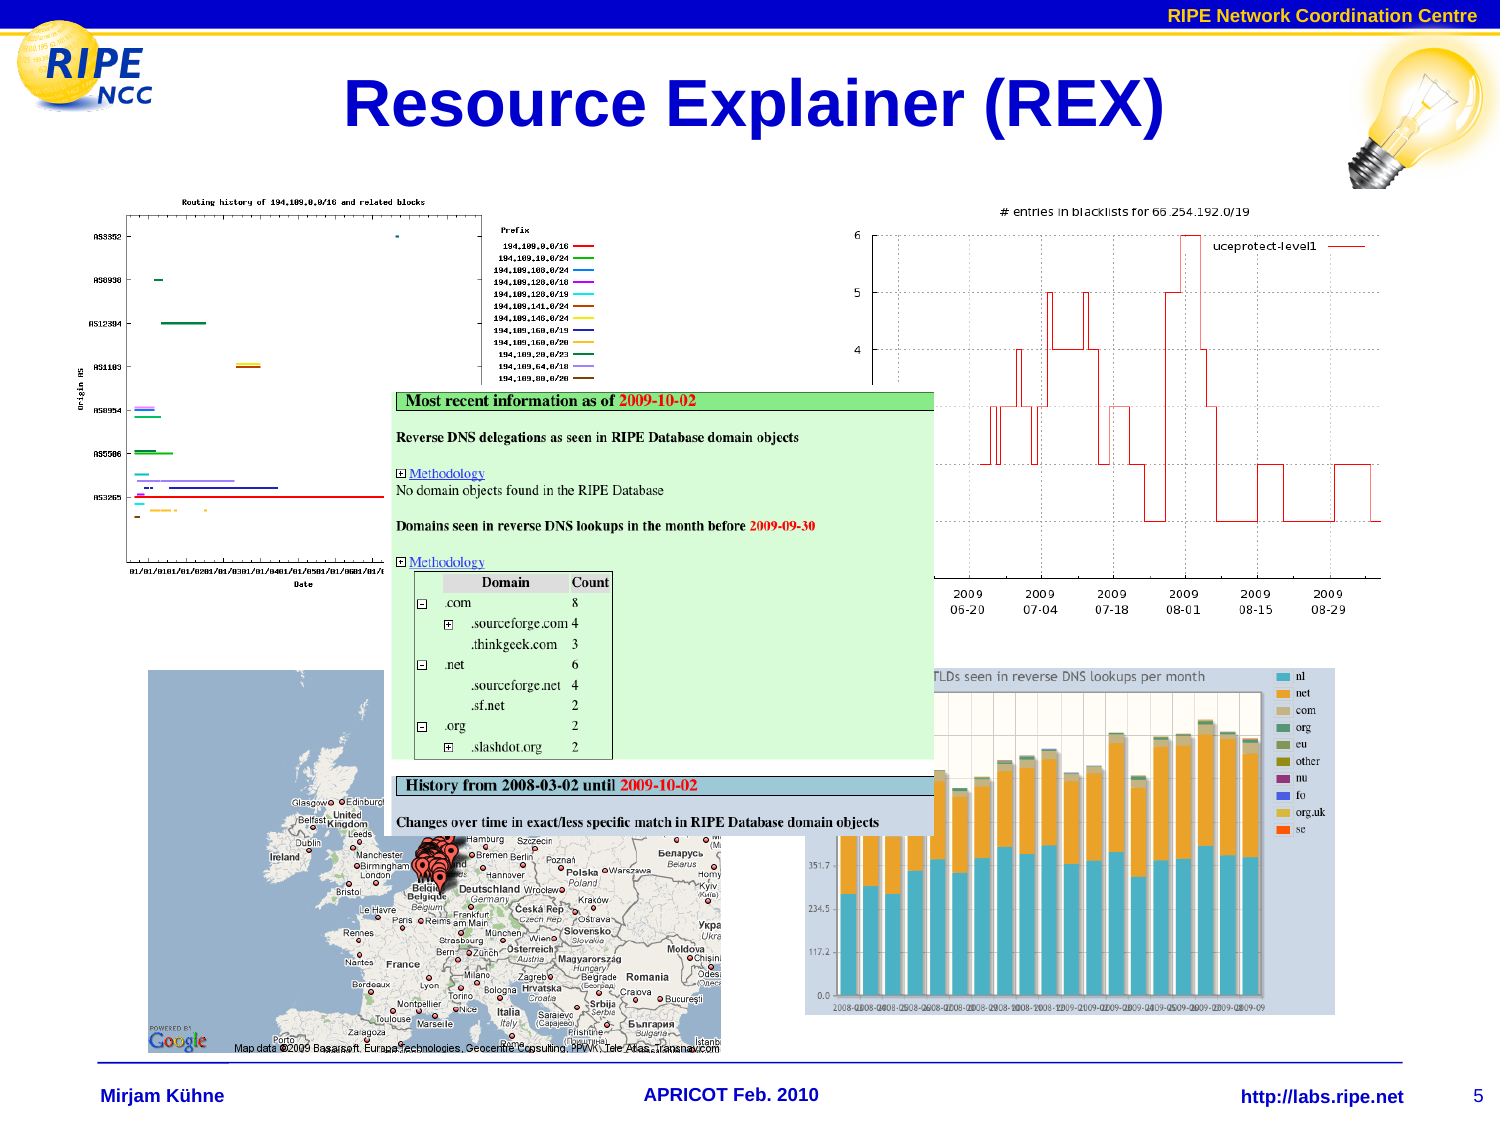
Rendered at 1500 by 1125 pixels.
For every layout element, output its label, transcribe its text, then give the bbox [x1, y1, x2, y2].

picture [64, 0, 1500, 1053]
text_box APRICOT Feb. 2010 [512, 1074, 951, 1113]
title Resource Explainer (REX) [196, 52, 1313, 228]
picture [17, 18, 152, 112]
text_box <number> [1430, 1075, 1499, 1114]
text_box Mirjam Kühne [85, 1075, 352, 1114]
